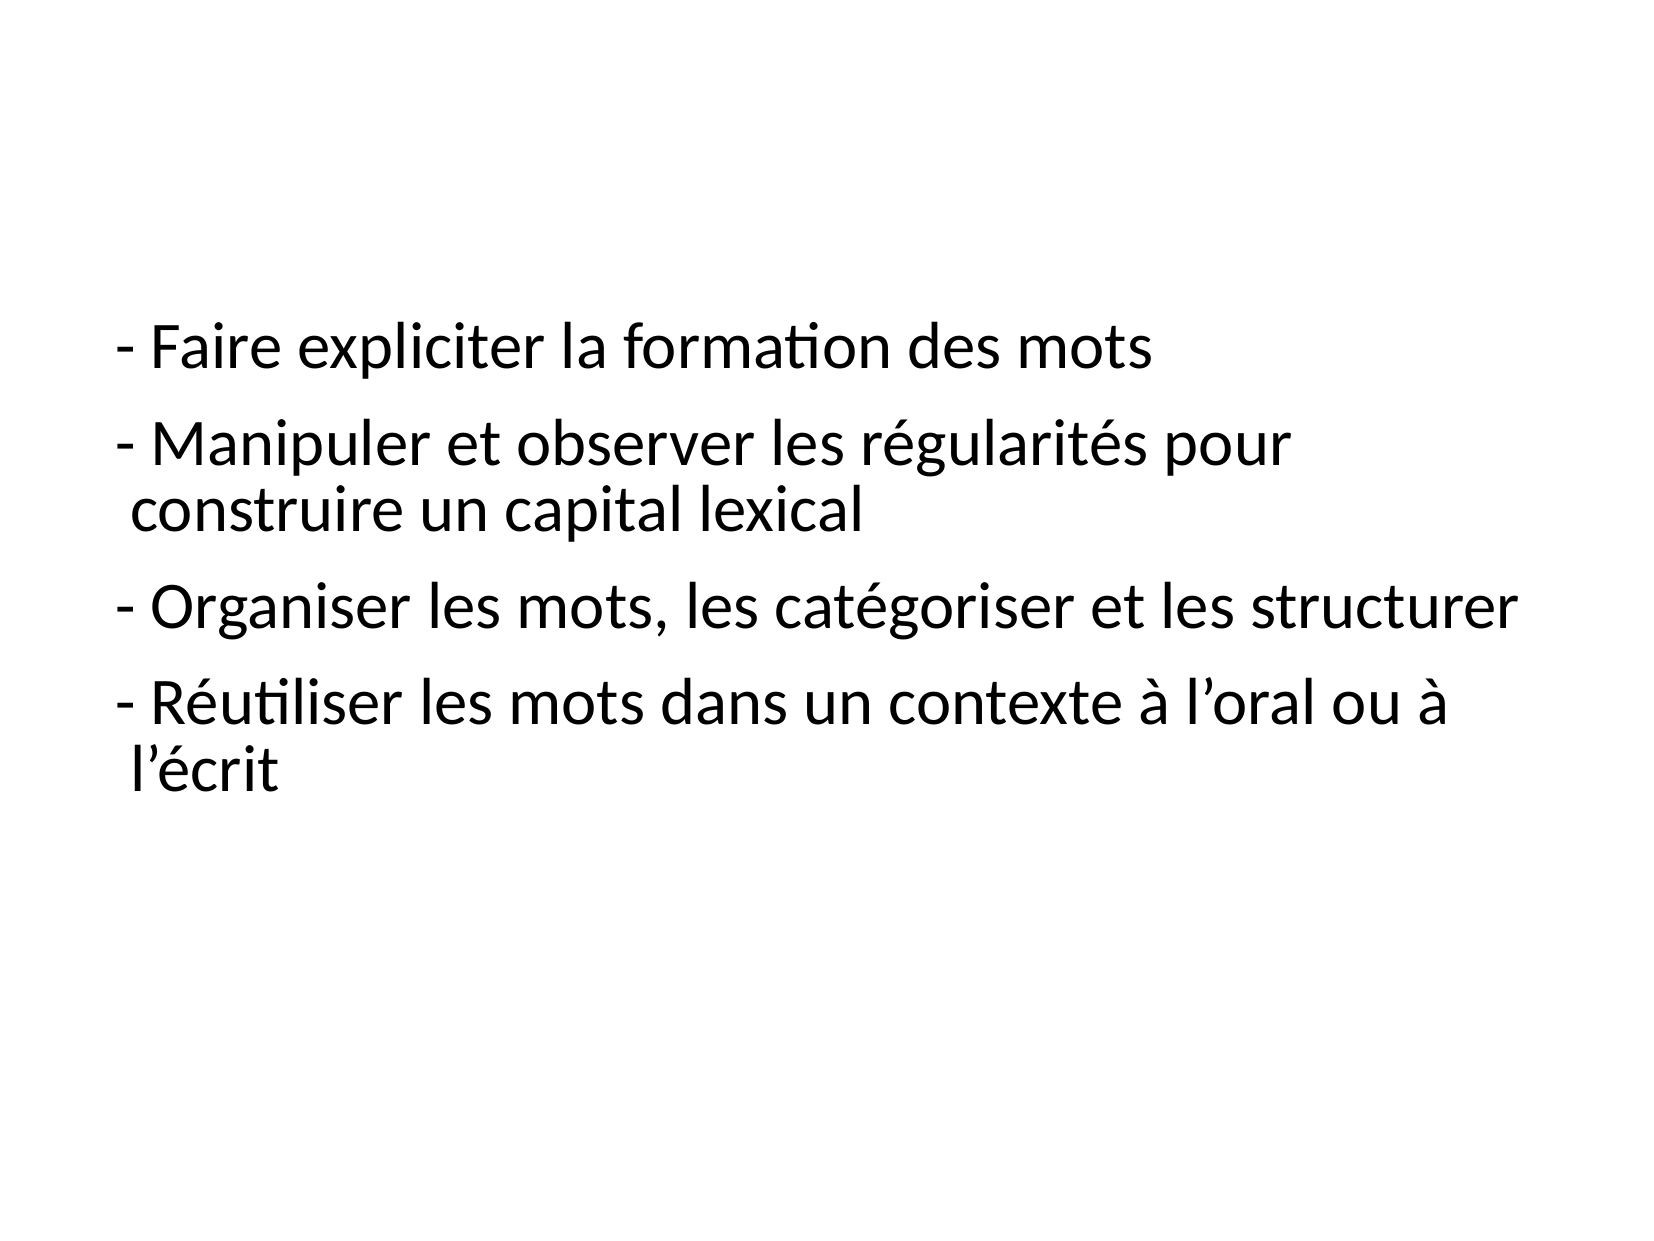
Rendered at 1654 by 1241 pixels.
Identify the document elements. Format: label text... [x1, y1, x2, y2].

list - Faire expliciter la formation des mots - Manipuler et observer les régularités pour construire un capital lexical - Organiser les mots, les catégoriser et les structurer - Réutiliser les mots dans un contexte à l’oral ou à l’écrit [94, 318, 1583, 1039]
